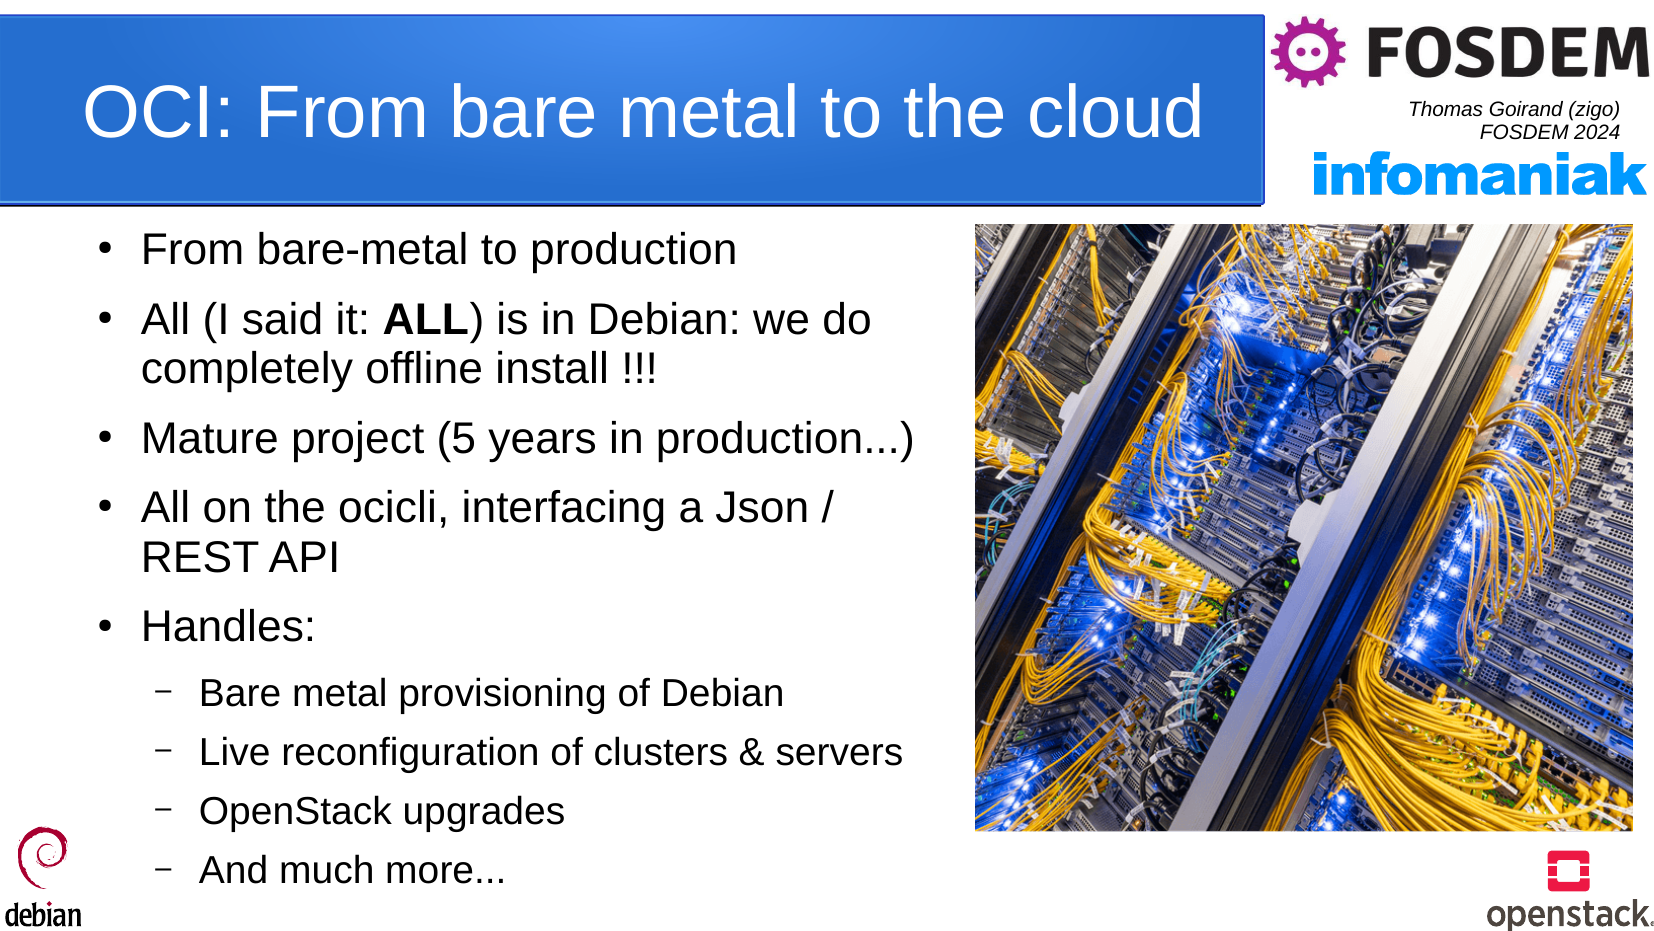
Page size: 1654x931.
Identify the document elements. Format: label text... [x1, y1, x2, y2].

picture [975, 224, 1633, 832]
title OCI: From bare metal to the cloud [82, 35, 1235, 189]
list From bare-metal to production All (I said it: ALL) is in Debian: we do completely offline install !!! Mature project (5 years in production...) All on the ocicli, interfacing a Json / REST API Handles: Bare metal provisioning of Debian Live reconfiguration of clusters & servers OpenStack upgrades And much more... [82, 224, 946, 901]
picture [1314, 151, 1647, 195]
picture [1269, 14, 1651, 90]
